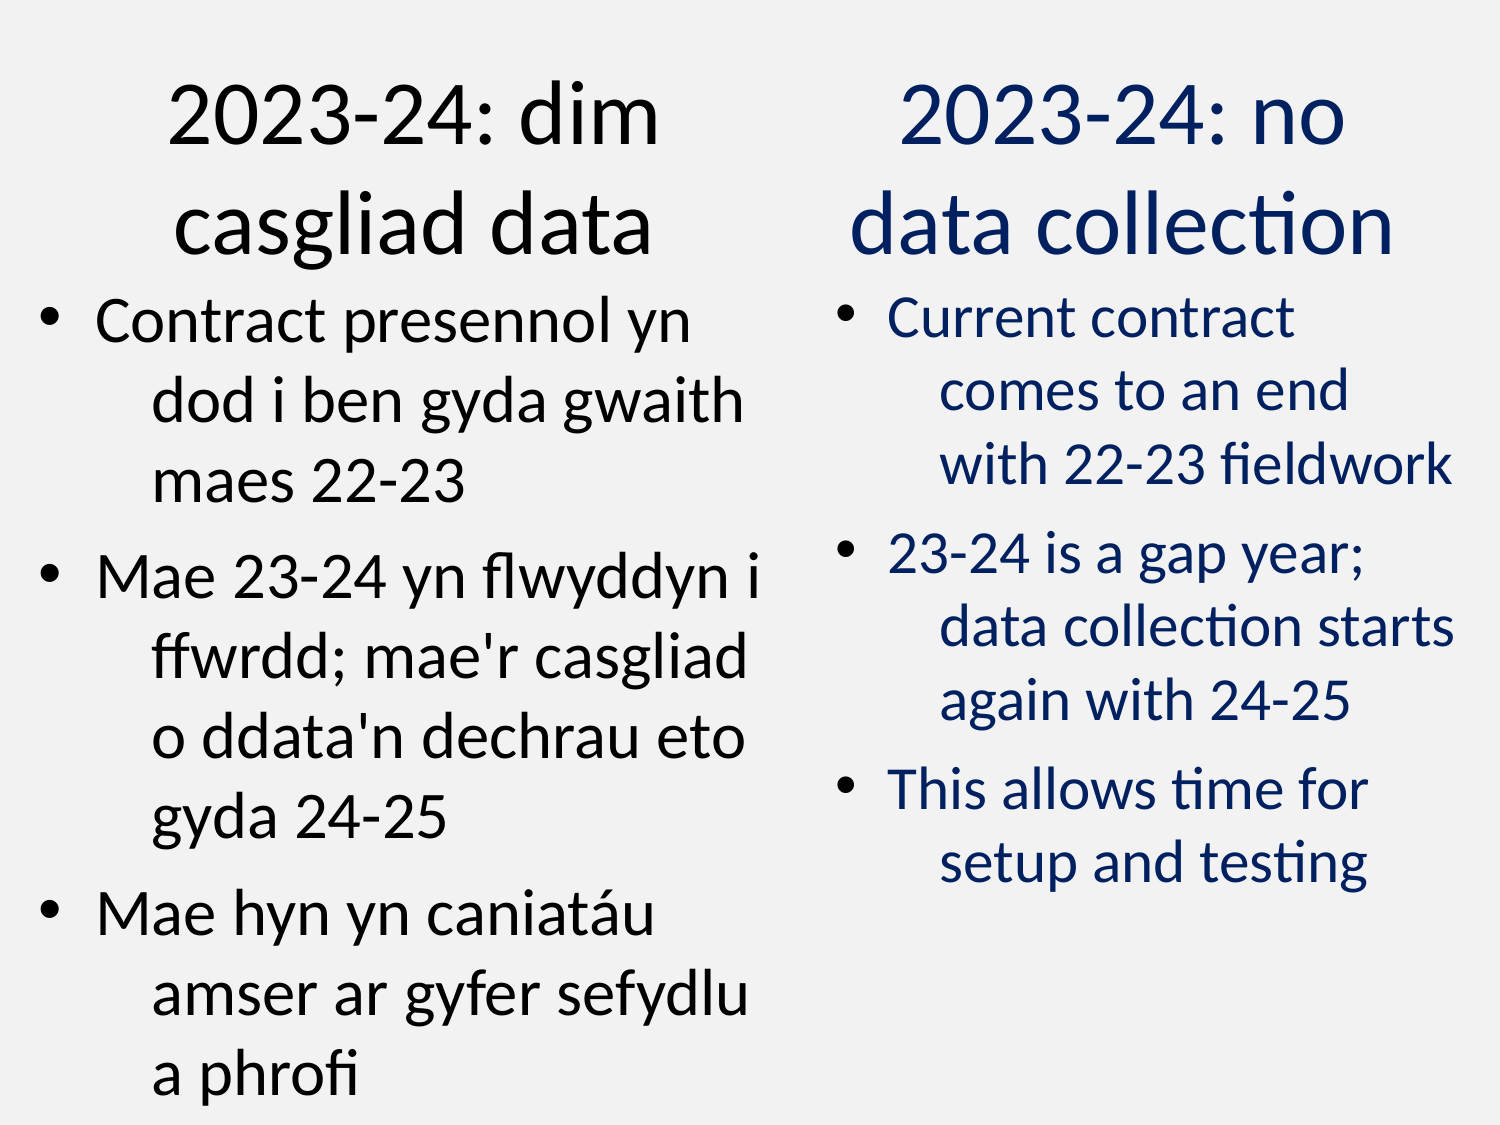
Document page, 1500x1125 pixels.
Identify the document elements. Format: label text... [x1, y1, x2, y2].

title 2023-24: no data collection [820, 45, 1426, 233]
text_box 2023-24: dim casgliad data [112, 45, 717, 233]
list Current contract comes to an end with 22-23 fieldwork 23-24 is a gap year; data collection starts again with 24-25 This allows time for setup and testing [820, 268, 1473, 1011]
text_box Contract presennol yn dod i ben gyda gwaith maes 22-23 Mae 23-24 yn flwyddyn i ffwrdd; mae'r casgliad o ddata'n dechrau eto gyda 24-25 Mae hyn yn caniatáu amser ar gyfer sefydlu a phrofi [23, 268, 798, 1011]
